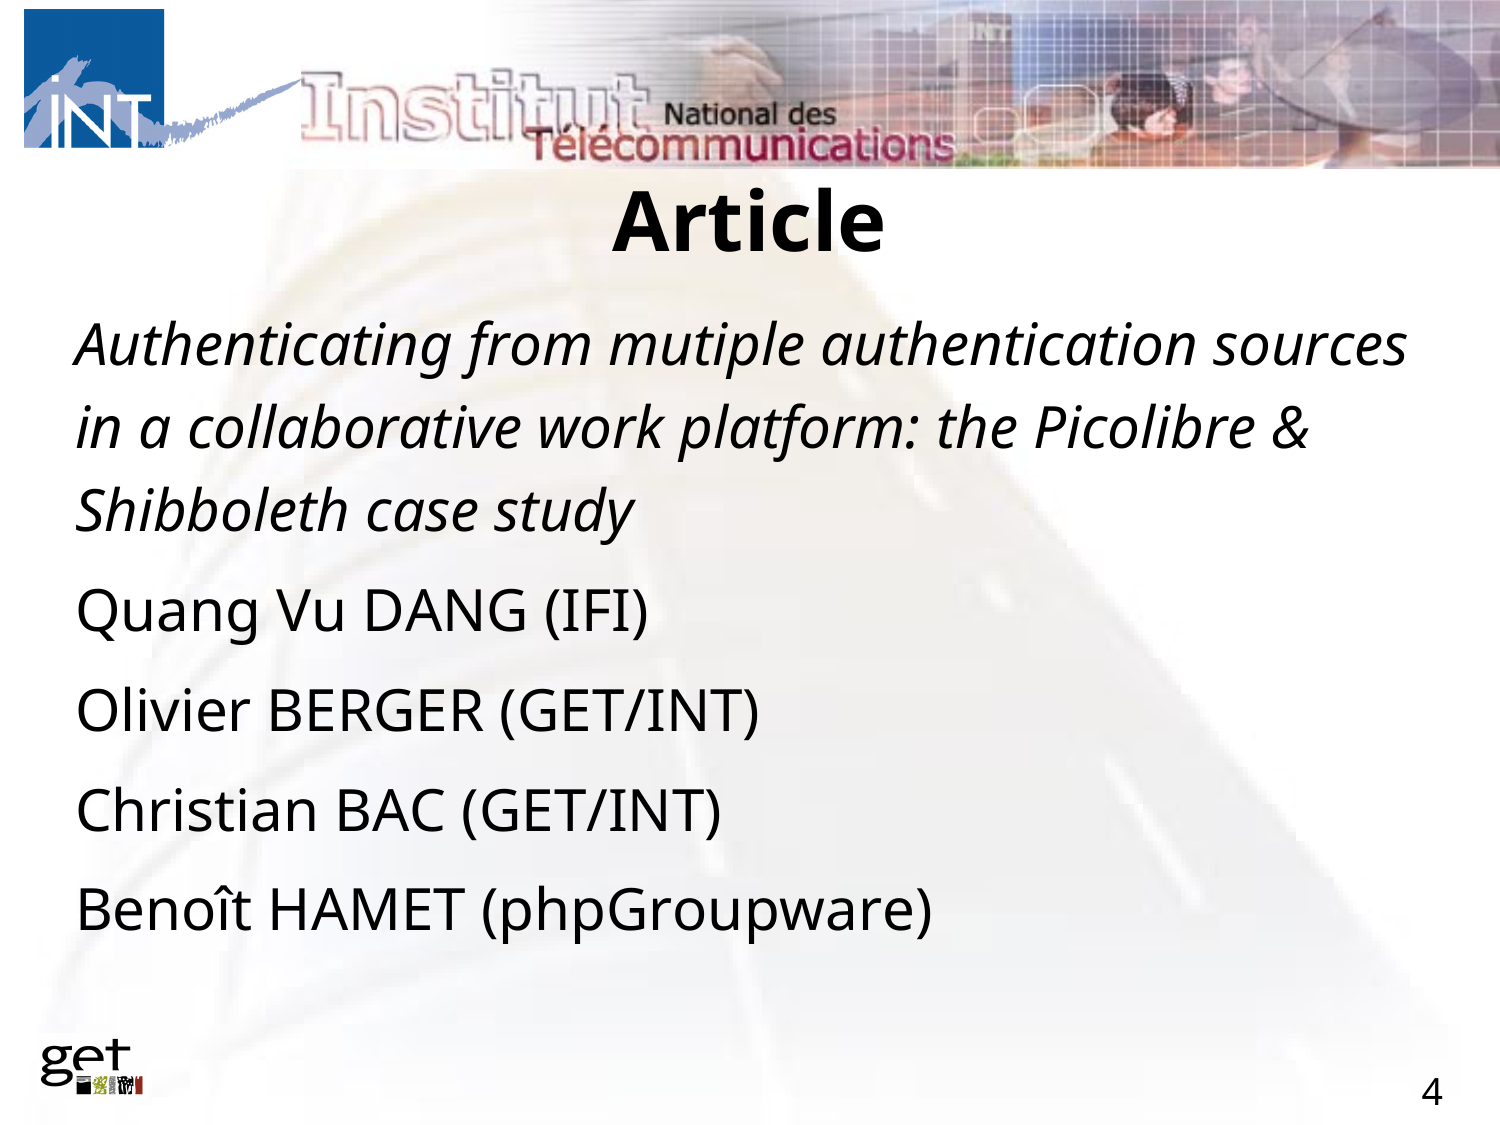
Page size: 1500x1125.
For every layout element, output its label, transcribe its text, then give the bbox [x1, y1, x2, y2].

list Authenticating from mutiple authentication sources in a collaborative work platform: the Picolibre & Shibboleth case study Quang Vu DANG (IFI) Olivier BERGER (GET/INT) Christian BAC (GET/INT) Benoît HAMET (phpGroupware) [75, 299, 1425, 1006]
picture [0, 0, 1500, 1125]
title Article [75, 156, 1425, 276]
